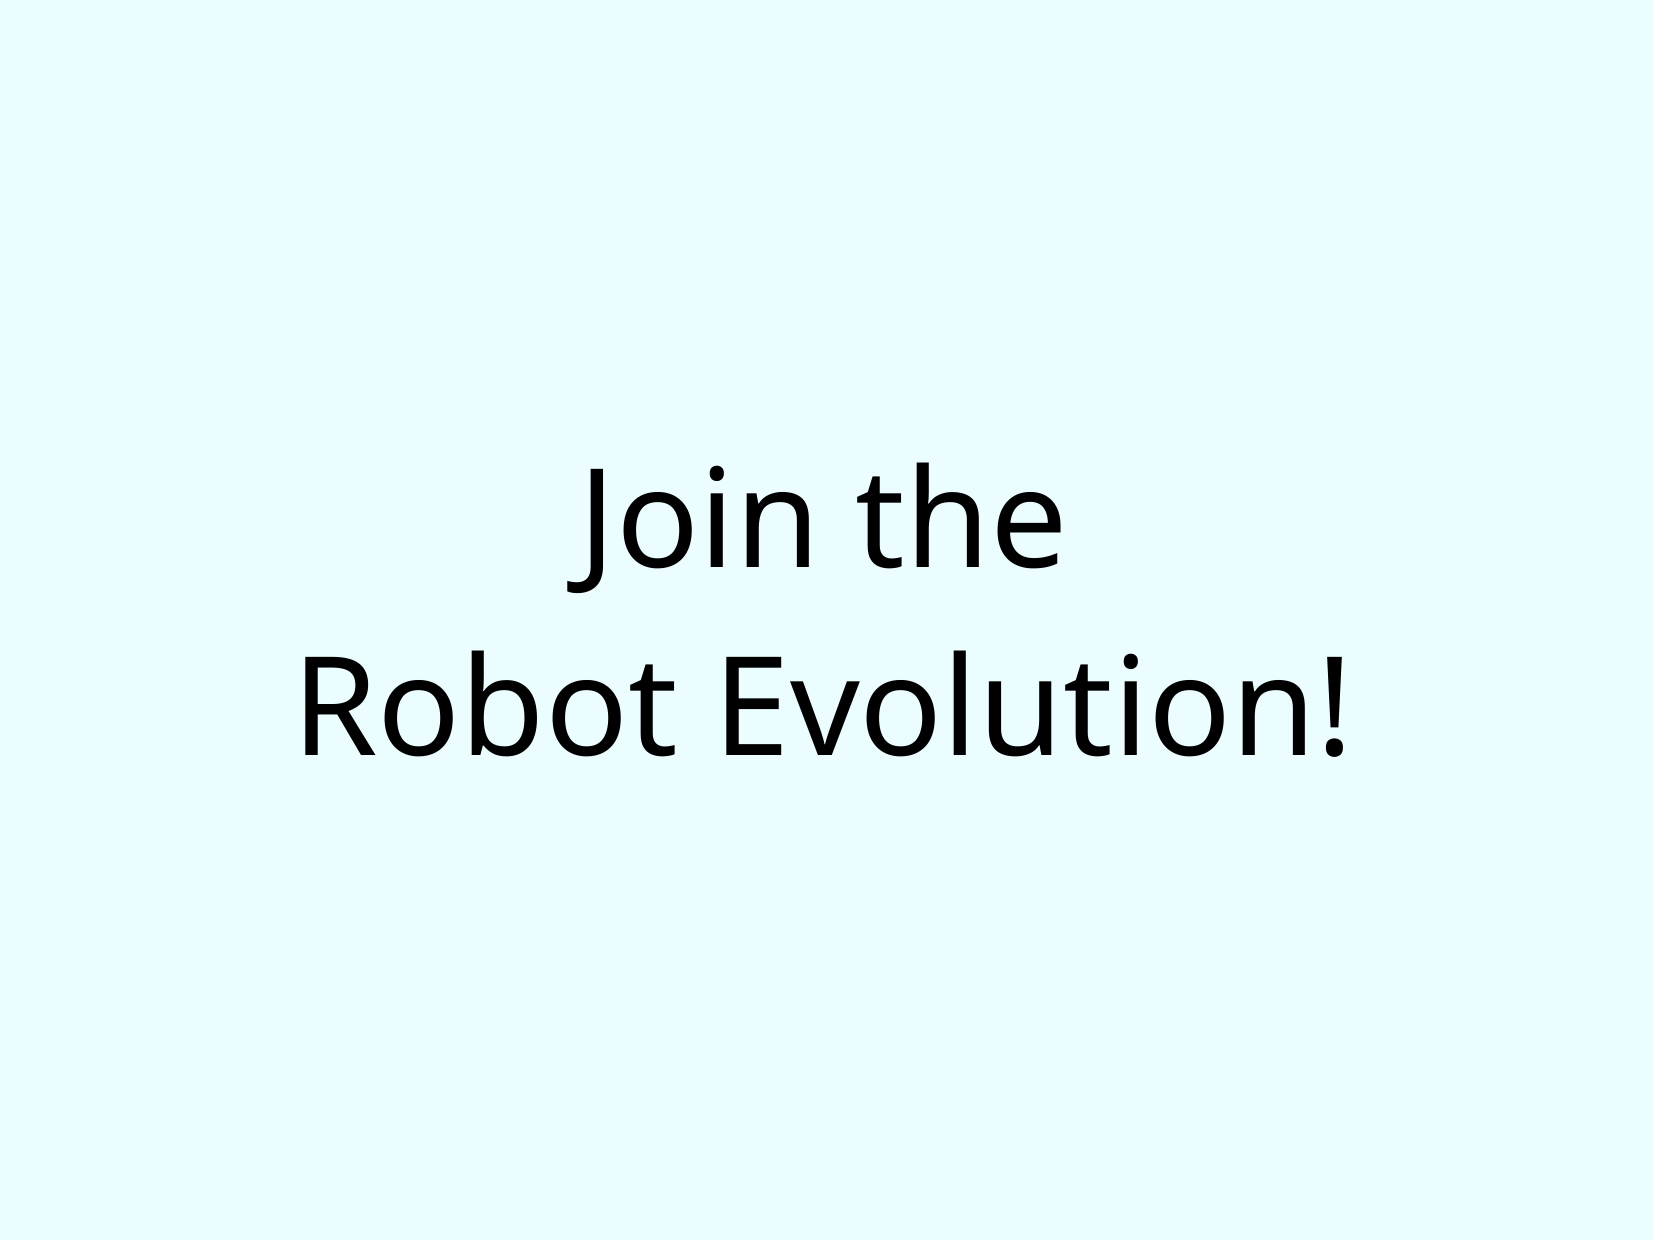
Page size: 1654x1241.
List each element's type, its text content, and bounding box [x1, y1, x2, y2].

text_box Join the Robot Evolution! [79, 0, 1568, 1229]
